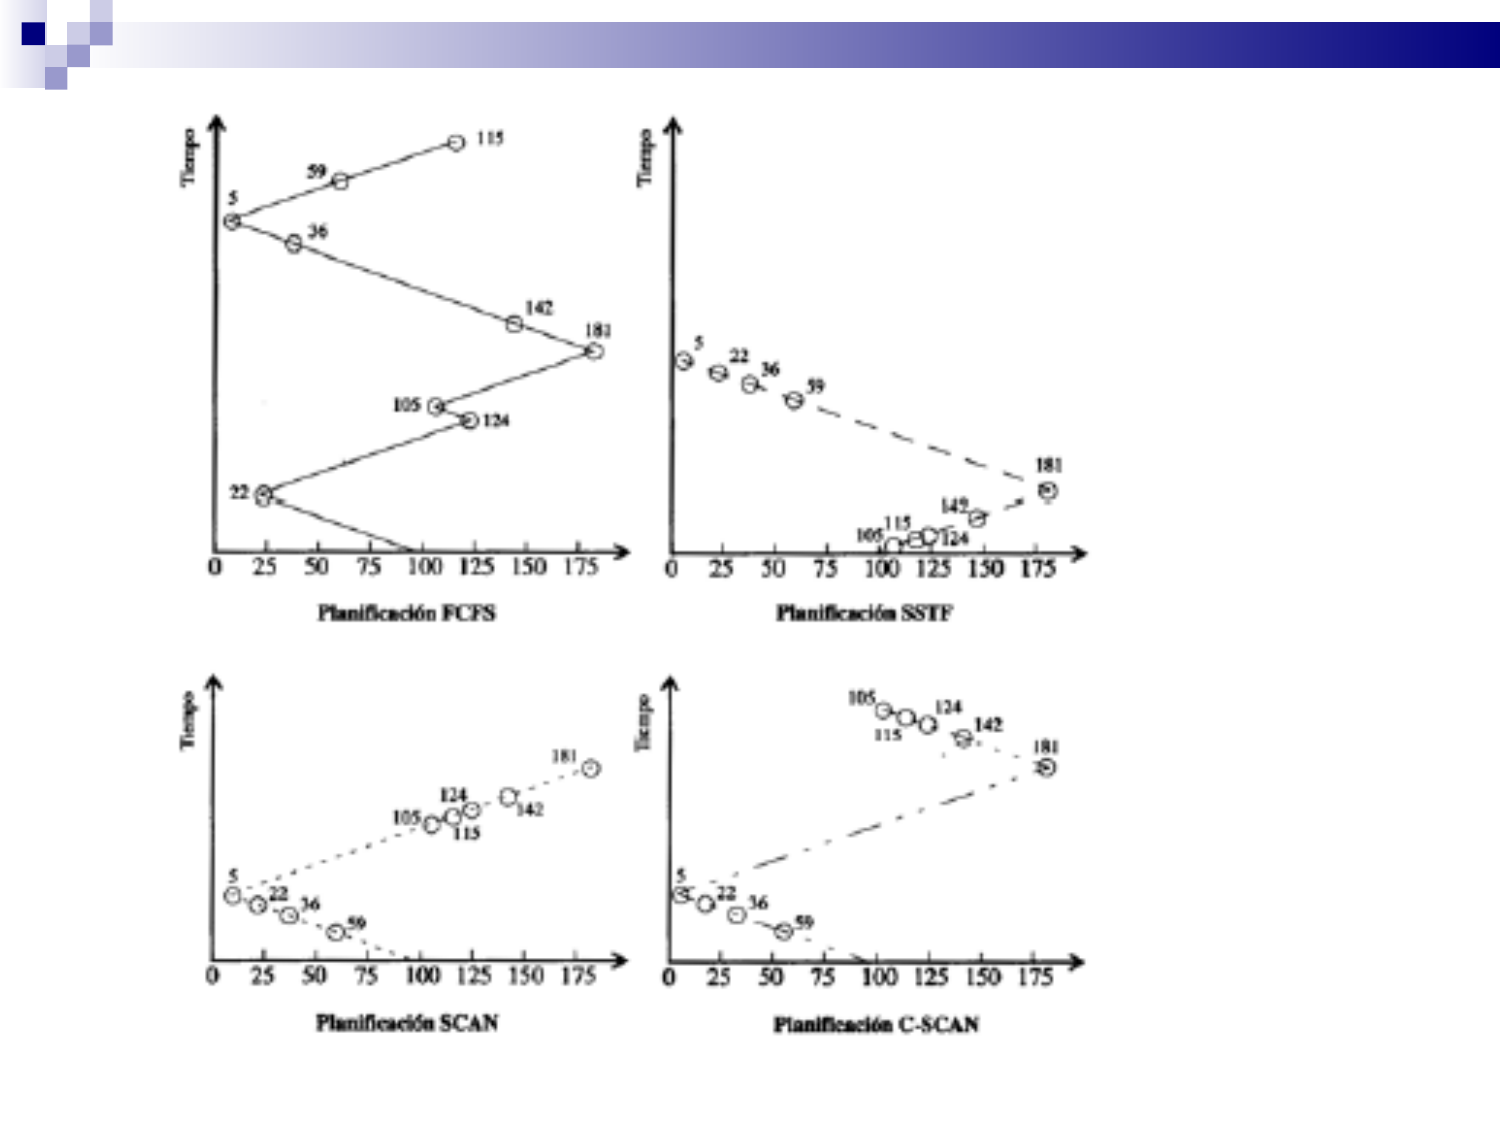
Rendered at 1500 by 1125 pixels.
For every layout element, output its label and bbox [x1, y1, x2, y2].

picture [41, 101, 1176, 1091]
